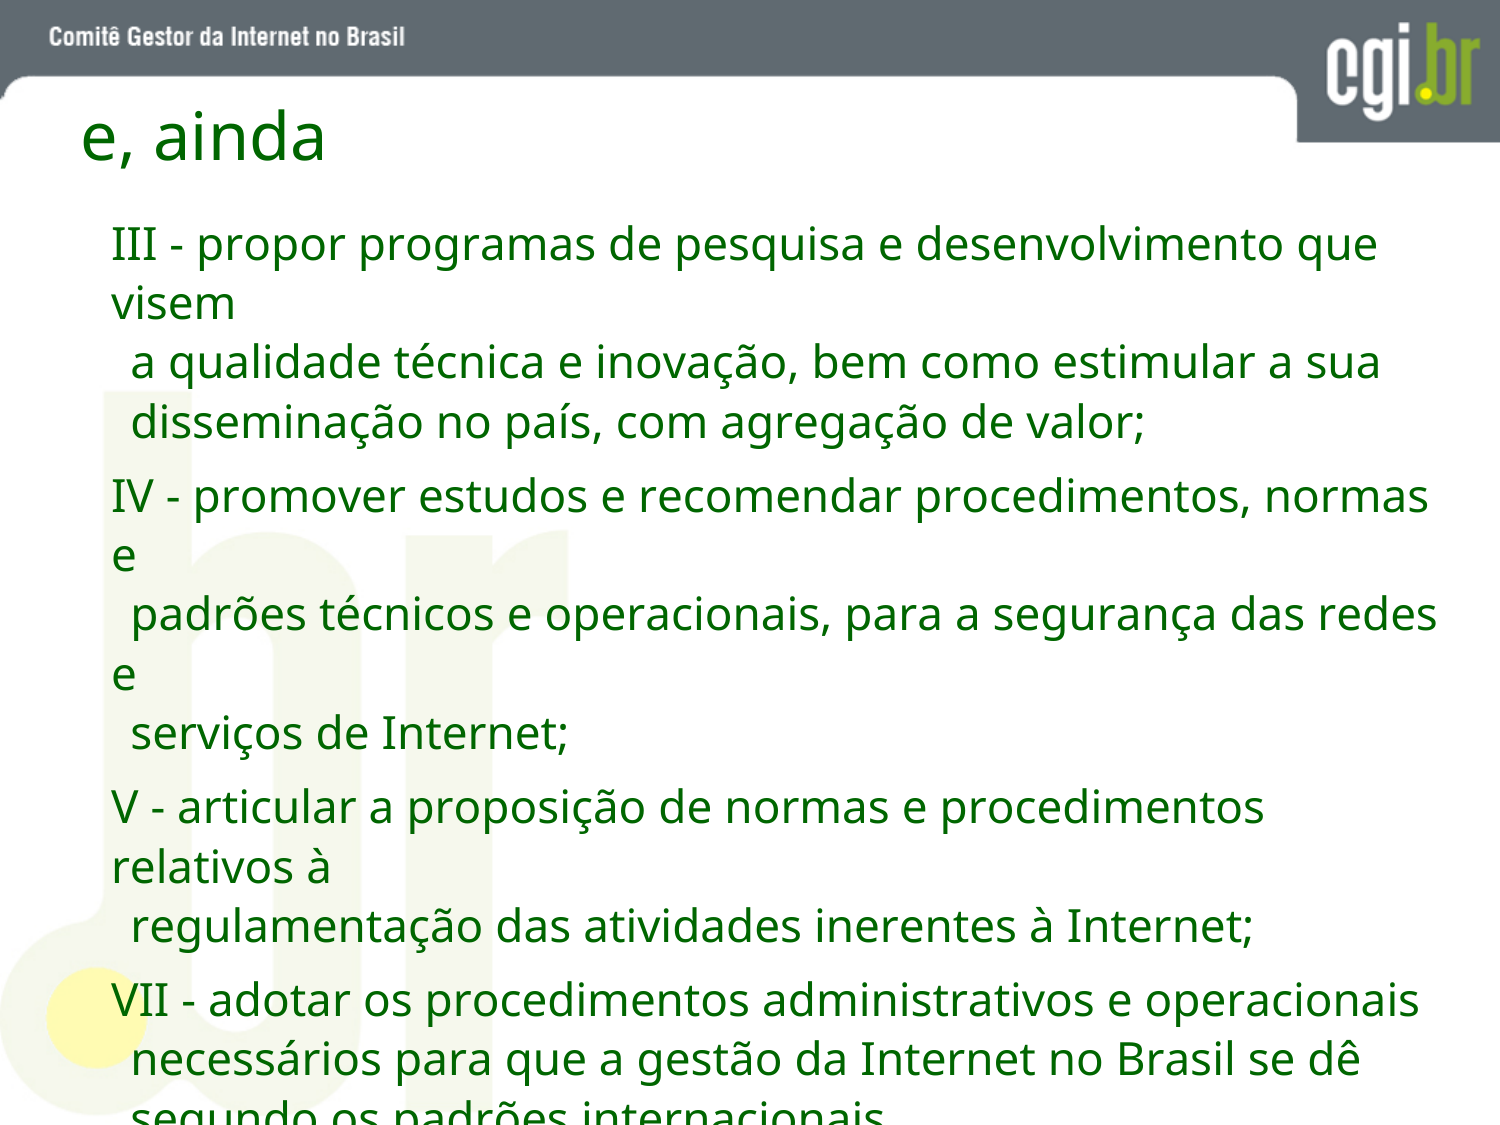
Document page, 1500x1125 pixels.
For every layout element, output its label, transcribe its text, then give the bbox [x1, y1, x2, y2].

picture [453, 1113, 466, 1125]
picture [337, 1113, 351, 1125]
picture [269, 1113, 282, 1125]
picture [644, 1113, 656, 1120]
picture [159, 1113, 171, 1120]
picture [297, 1113, 311, 1125]
picture [776, 1113, 790, 1125]
picture [500, 1113, 514, 1125]
picture [600, 1113, 613, 1125]
picture [690, 1113, 703, 1125]
list e, ainda III - propor programas de pesquisa e desenvolvimento que visem a qualidade técnica e inovação, bem como estimular a sua disseminação no país, com agregação de valor; IV - promover estudos e recomendar procedimentos, normas e padrões técnicos e operacionais, para a segurança das redes e serviços de Internet; V - articular a proposição de normas e procedimentos relativos à regulamentação das atividades inerentes à Internet; VII - adotar os procedimentos administrativos e operacionais necessários para que a gestão da Internet no Brasil se dê segundo os padrões internacionais. [50, 87, 1463, 1049]
picture [528, 1113, 540, 1120]
picture [400, 1113, 413, 1125]
picture [242, 1113, 255, 1125]
picture [805, 1113, 818, 1125]
picture [185, 1113, 198, 1125]
picture [0, 0, 1500, 1125]
